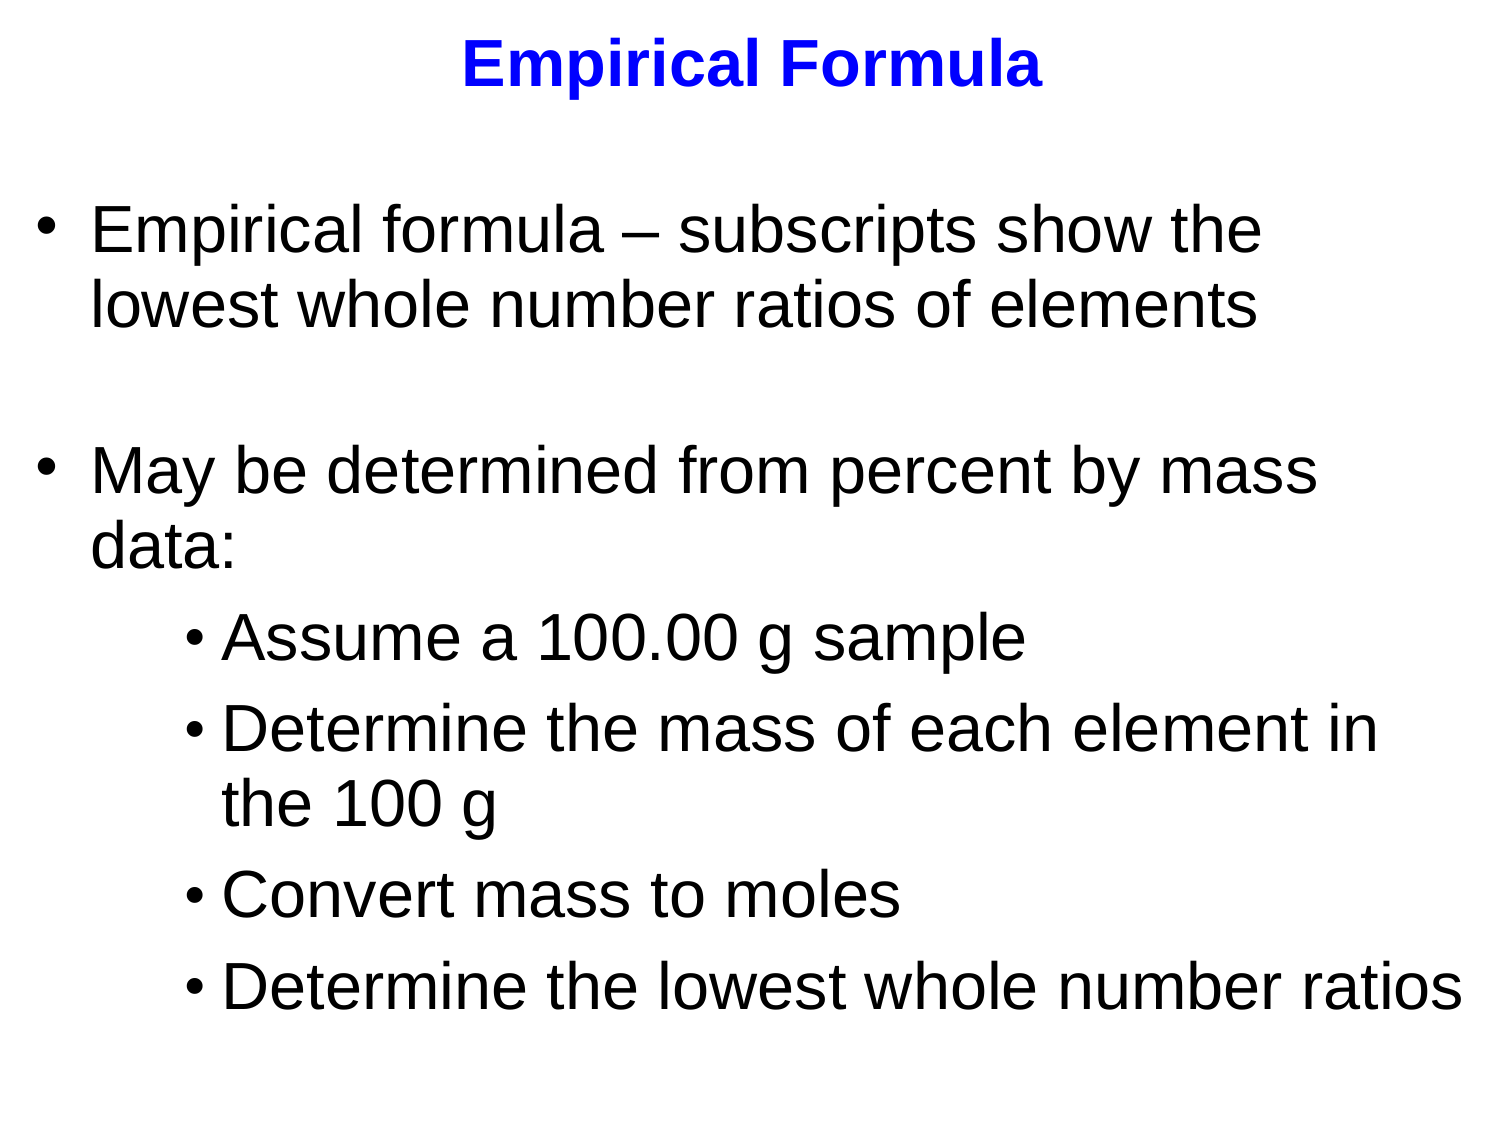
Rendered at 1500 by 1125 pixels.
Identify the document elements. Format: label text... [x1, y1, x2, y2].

text_box Empirical Formula Empirical formula – subscripts show the lowest whole number ratios of elements May be determined from percent by mass data: Assume a 100.00 g sample Determine the mass of each element in the 100 g Convert mass to moles Determine the lowest whole number ratios [34, 45, 1471, 1005]
